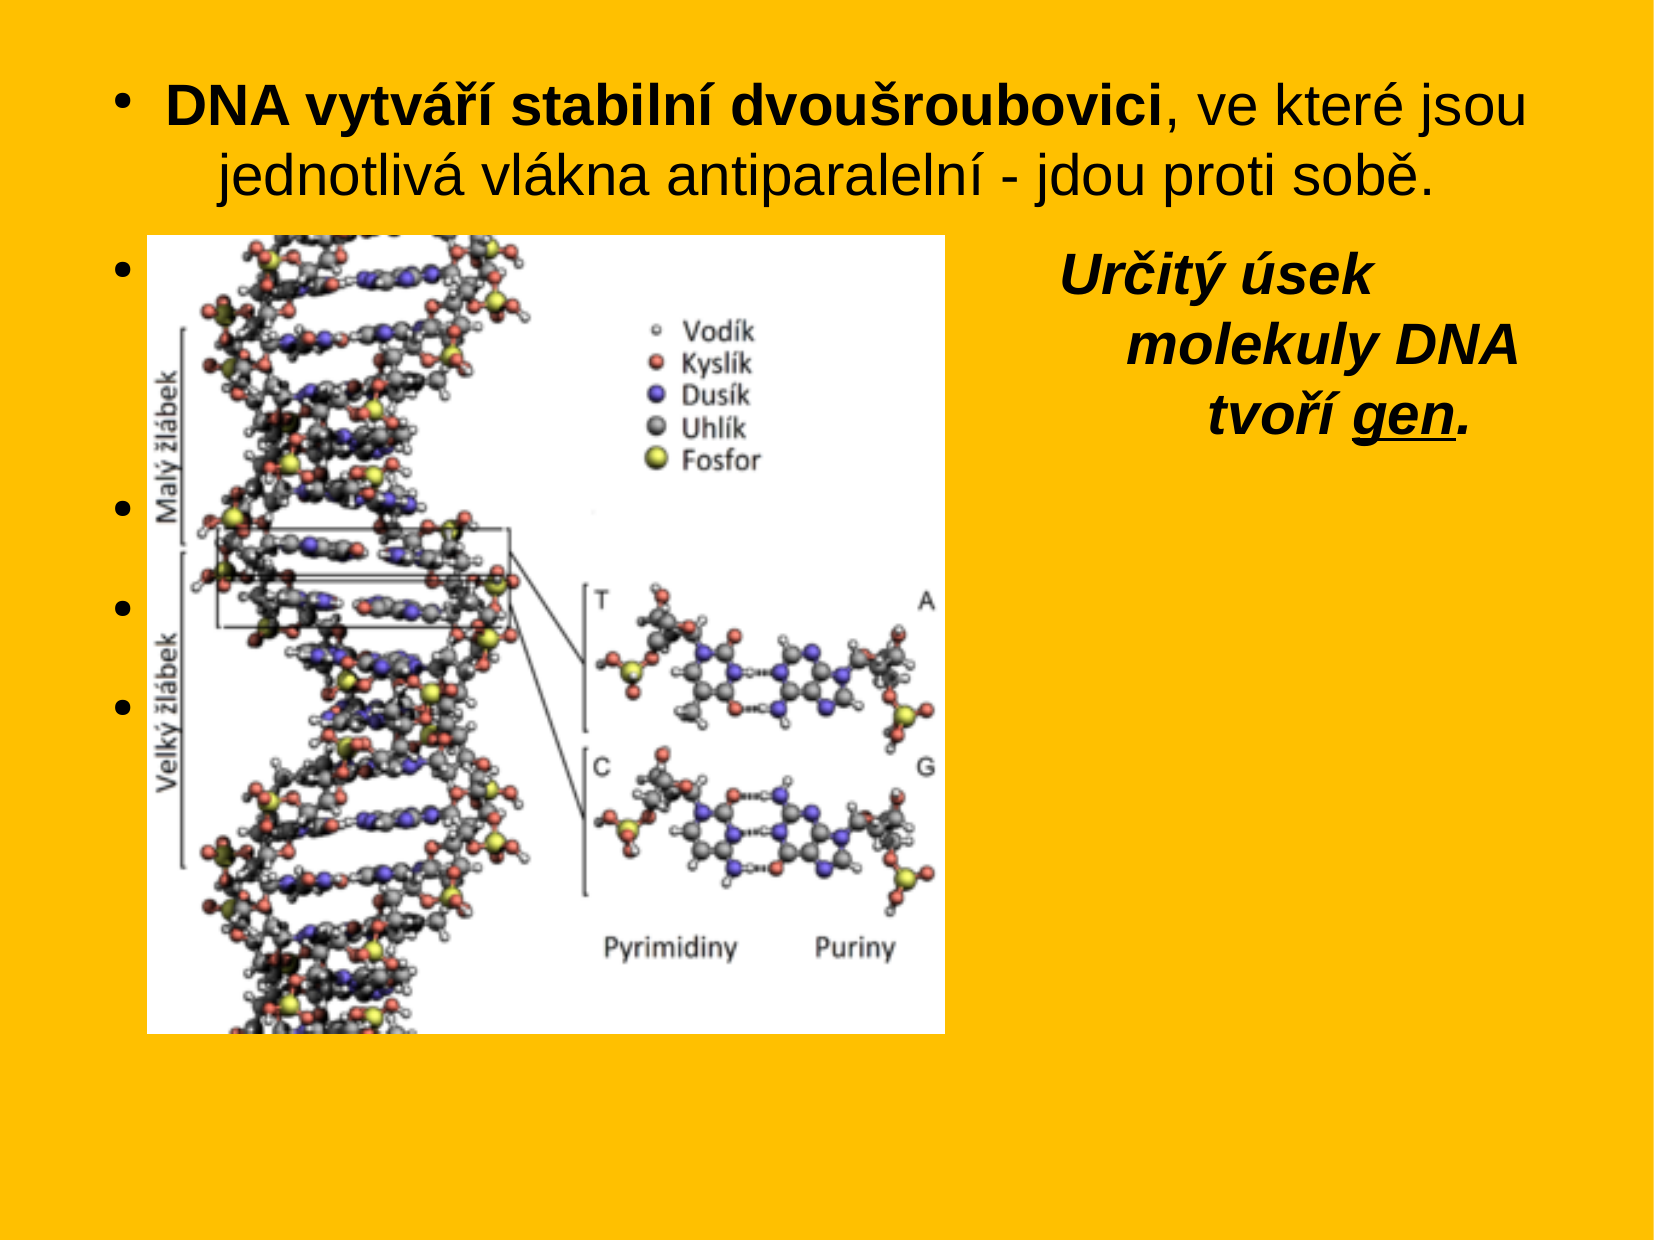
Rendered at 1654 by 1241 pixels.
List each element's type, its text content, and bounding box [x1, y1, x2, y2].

list DNA vytváří stabilní dvoušroubovici, ve které jsou jednotlivá vlákna antiparalelní - jdou proti sobě. Určitý úsek molekuly DNA tvoří gen. [76, 67, 1565, 886]
picture [147, 235, 945, 1034]
